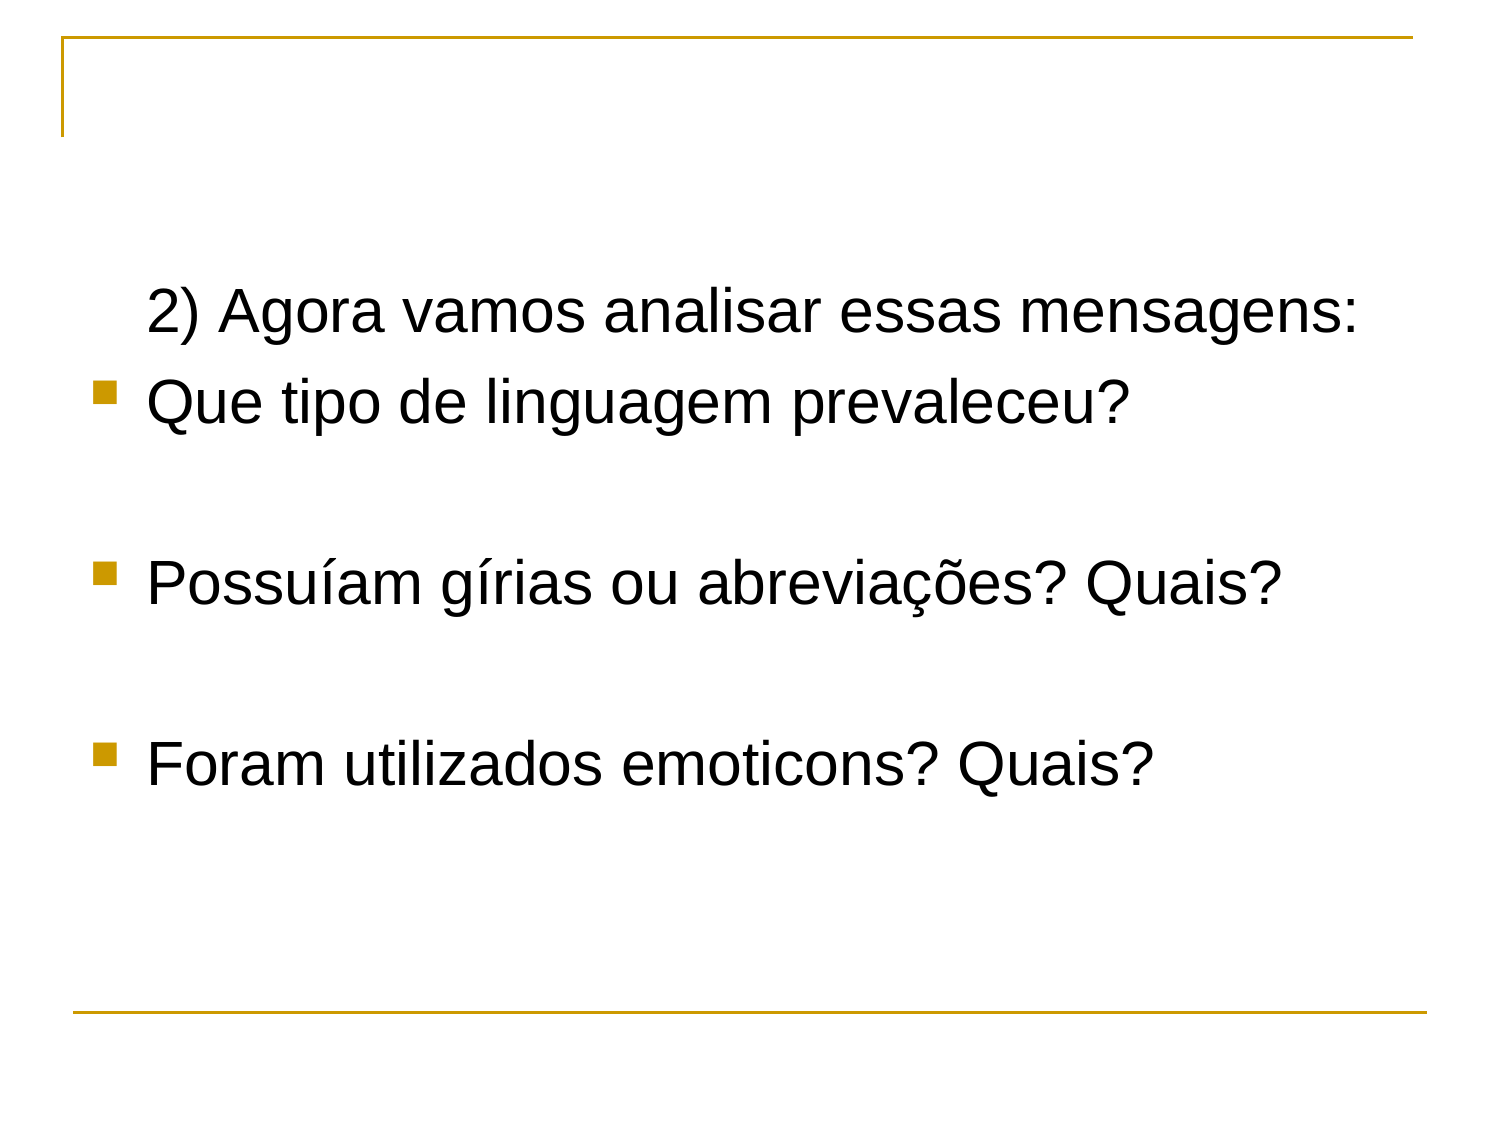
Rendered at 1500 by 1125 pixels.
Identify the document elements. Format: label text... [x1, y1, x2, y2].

list 2) Agora vamos analisar essas mensagens: Que tipo de linguagem prevaleceu? Possuíam gírias ou abreviações? Quais? Foram utilizados emoticons? Quais? [75, 262, 1426, 1006]
